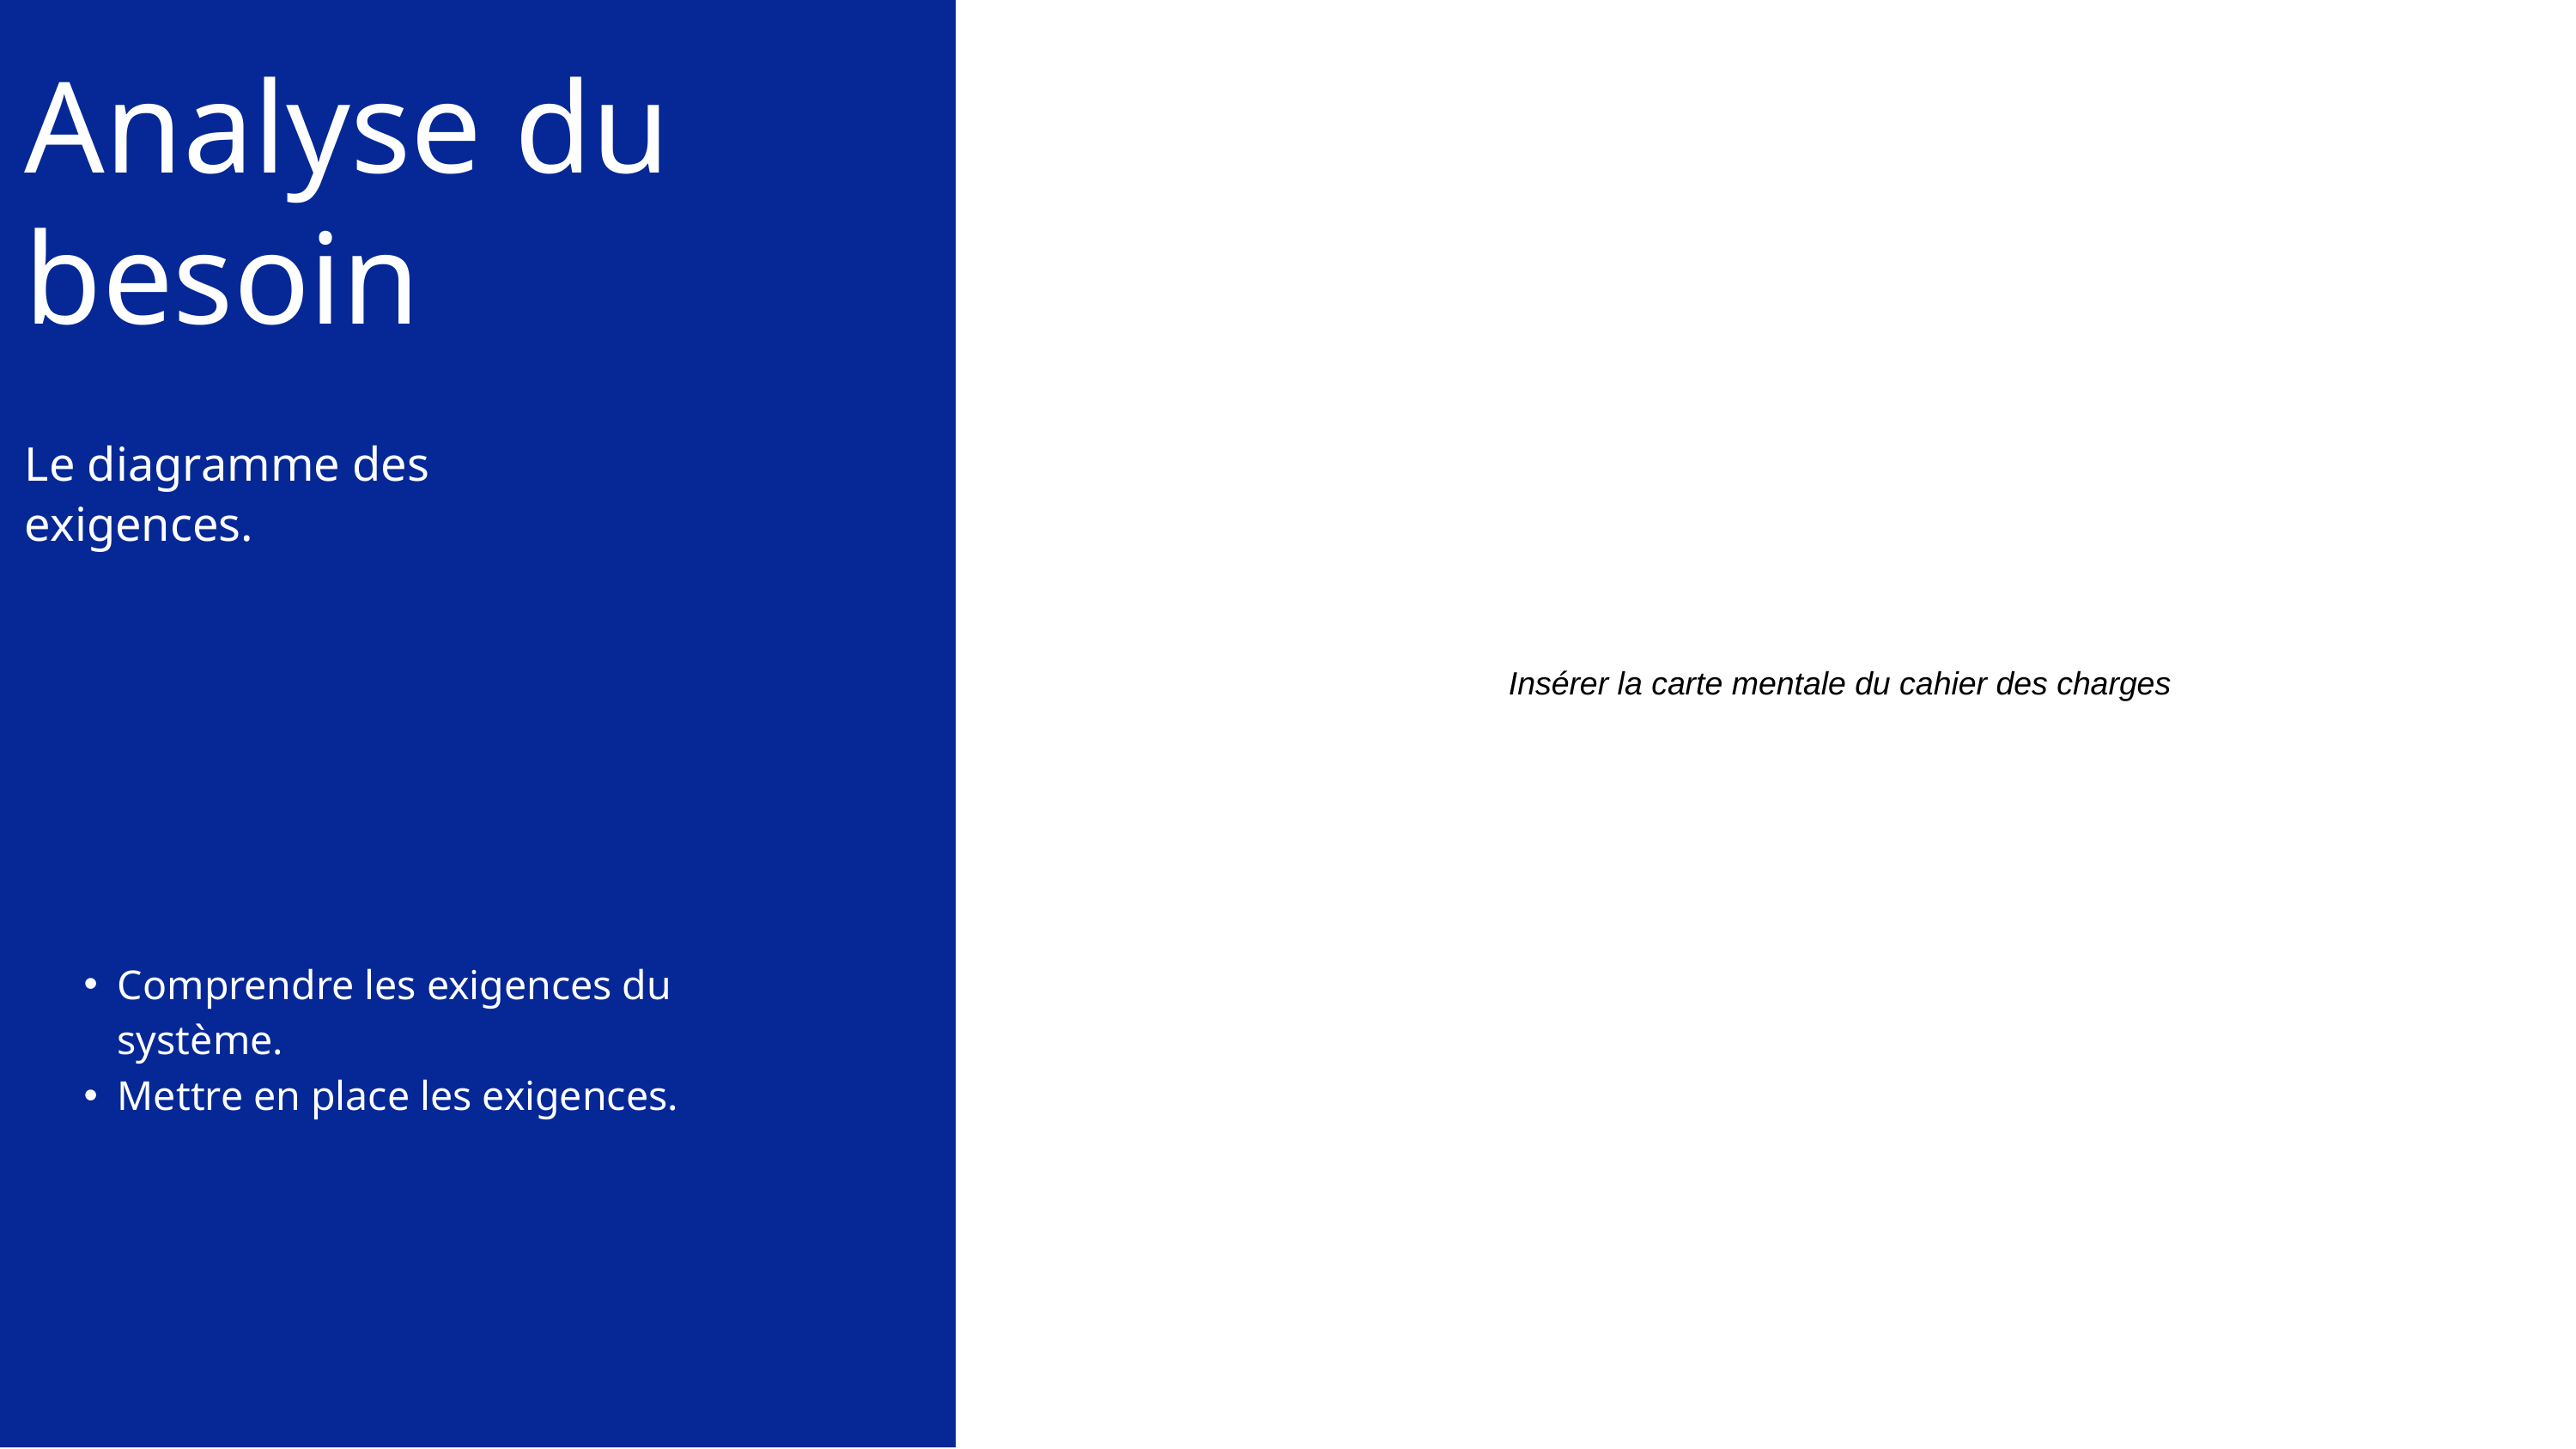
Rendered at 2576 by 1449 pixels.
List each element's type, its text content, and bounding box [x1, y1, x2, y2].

text_box Comprendre les exigences du système. Mettre en place les exigences. [50, 951, 720, 1119]
text_box Insérer la carte mentale du cahier des charges [1496, 658, 2186, 708]
text_box Analyse du besoin [50, 94, 78, 135]
text_box Le diagramme des exigences. [24, 429, 604, 551]
text_box Analyse du besoin [24, 46, 787, 349]
text_box [0, 0, 957, 1448]
